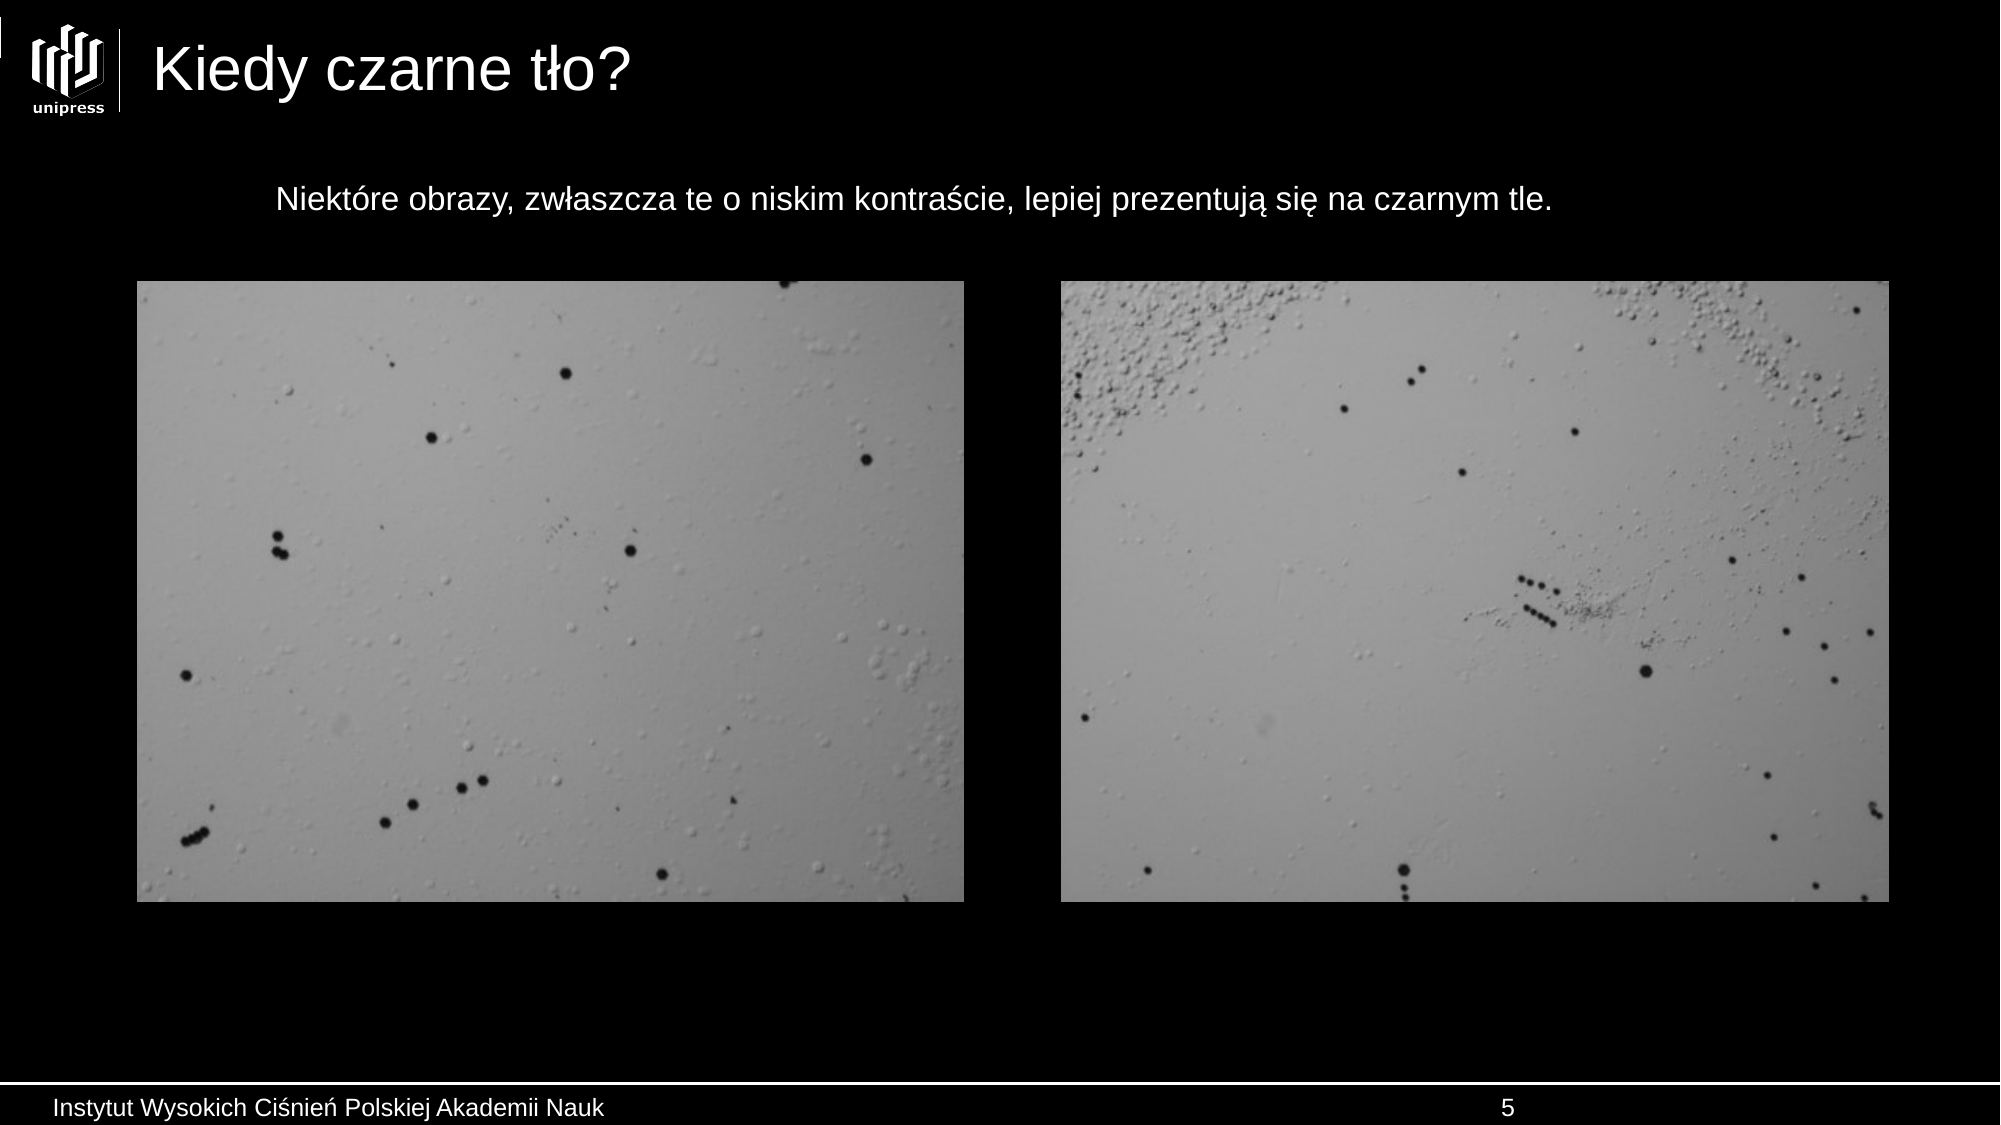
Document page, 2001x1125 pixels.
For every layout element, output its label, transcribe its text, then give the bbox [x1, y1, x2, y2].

picture [1061, 281, 1889, 902]
picture [137, 281, 964, 902]
text_box 5 [1485, 1084, 1936, 1125]
text_box Niektóre obrazy, zwłaszcza te o niskim kontraście, lepiej prezentują się na czarnym tle. [260, 173, 1740, 248]
title Kiedy czarne tło? [137, 29, 1863, 112]
